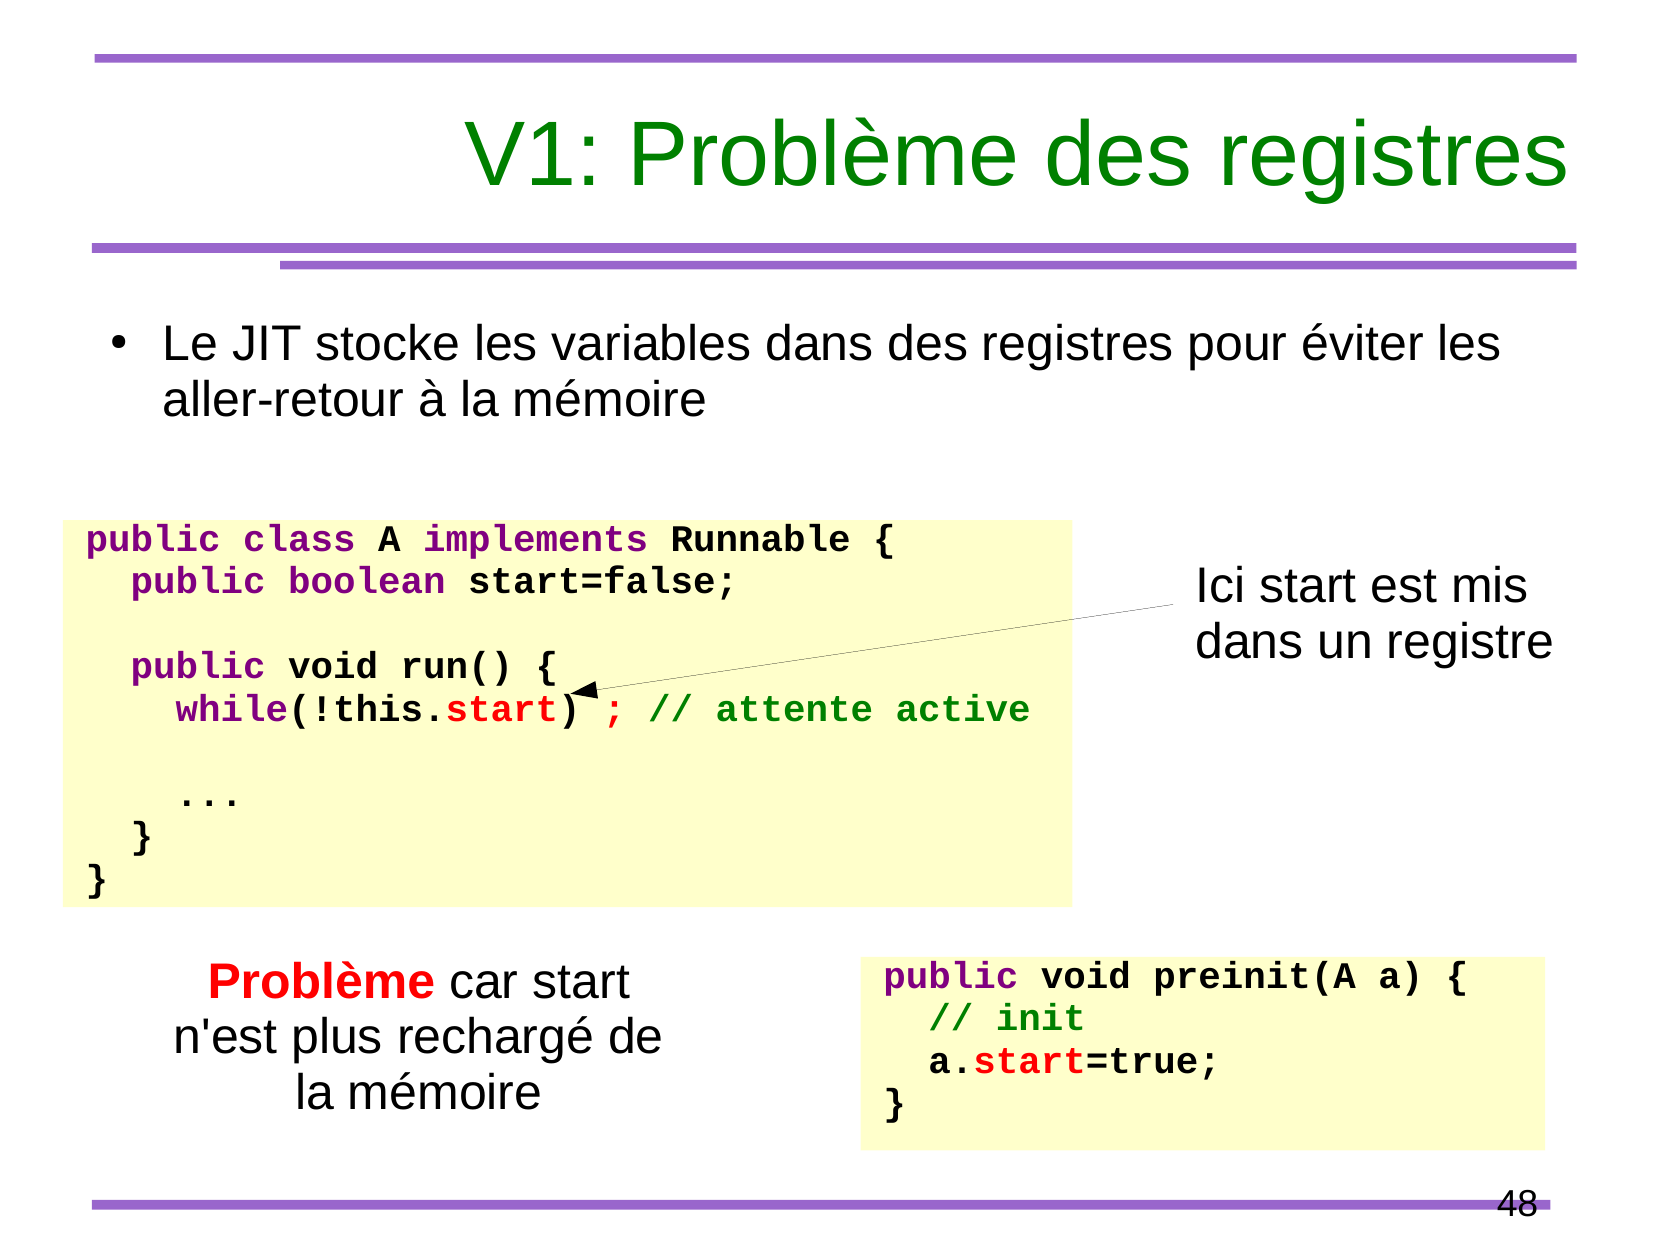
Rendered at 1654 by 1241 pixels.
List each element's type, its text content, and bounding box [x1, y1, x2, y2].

text_box Problème car start n'est plus rechargé de la mémoire [173, 952, 675, 1142]
list Le JIT stocke les variables dans des registres pour éviter les aller-retour à la mémoire [92, 315, 1563, 442]
title V1: Problème des registres [82, 49, 1572, 257]
text_box public void preinit(A a) { // init a.start=true; } [860, 956, 1546, 1151]
text_box Ici start est mis dans un registre [1195, 557, 1555, 669]
text_box public class A implements Runnable { public boolean start=false; public void run() { while(!this.start) ; // attente active ... } } [62, 520, 1073, 908]
